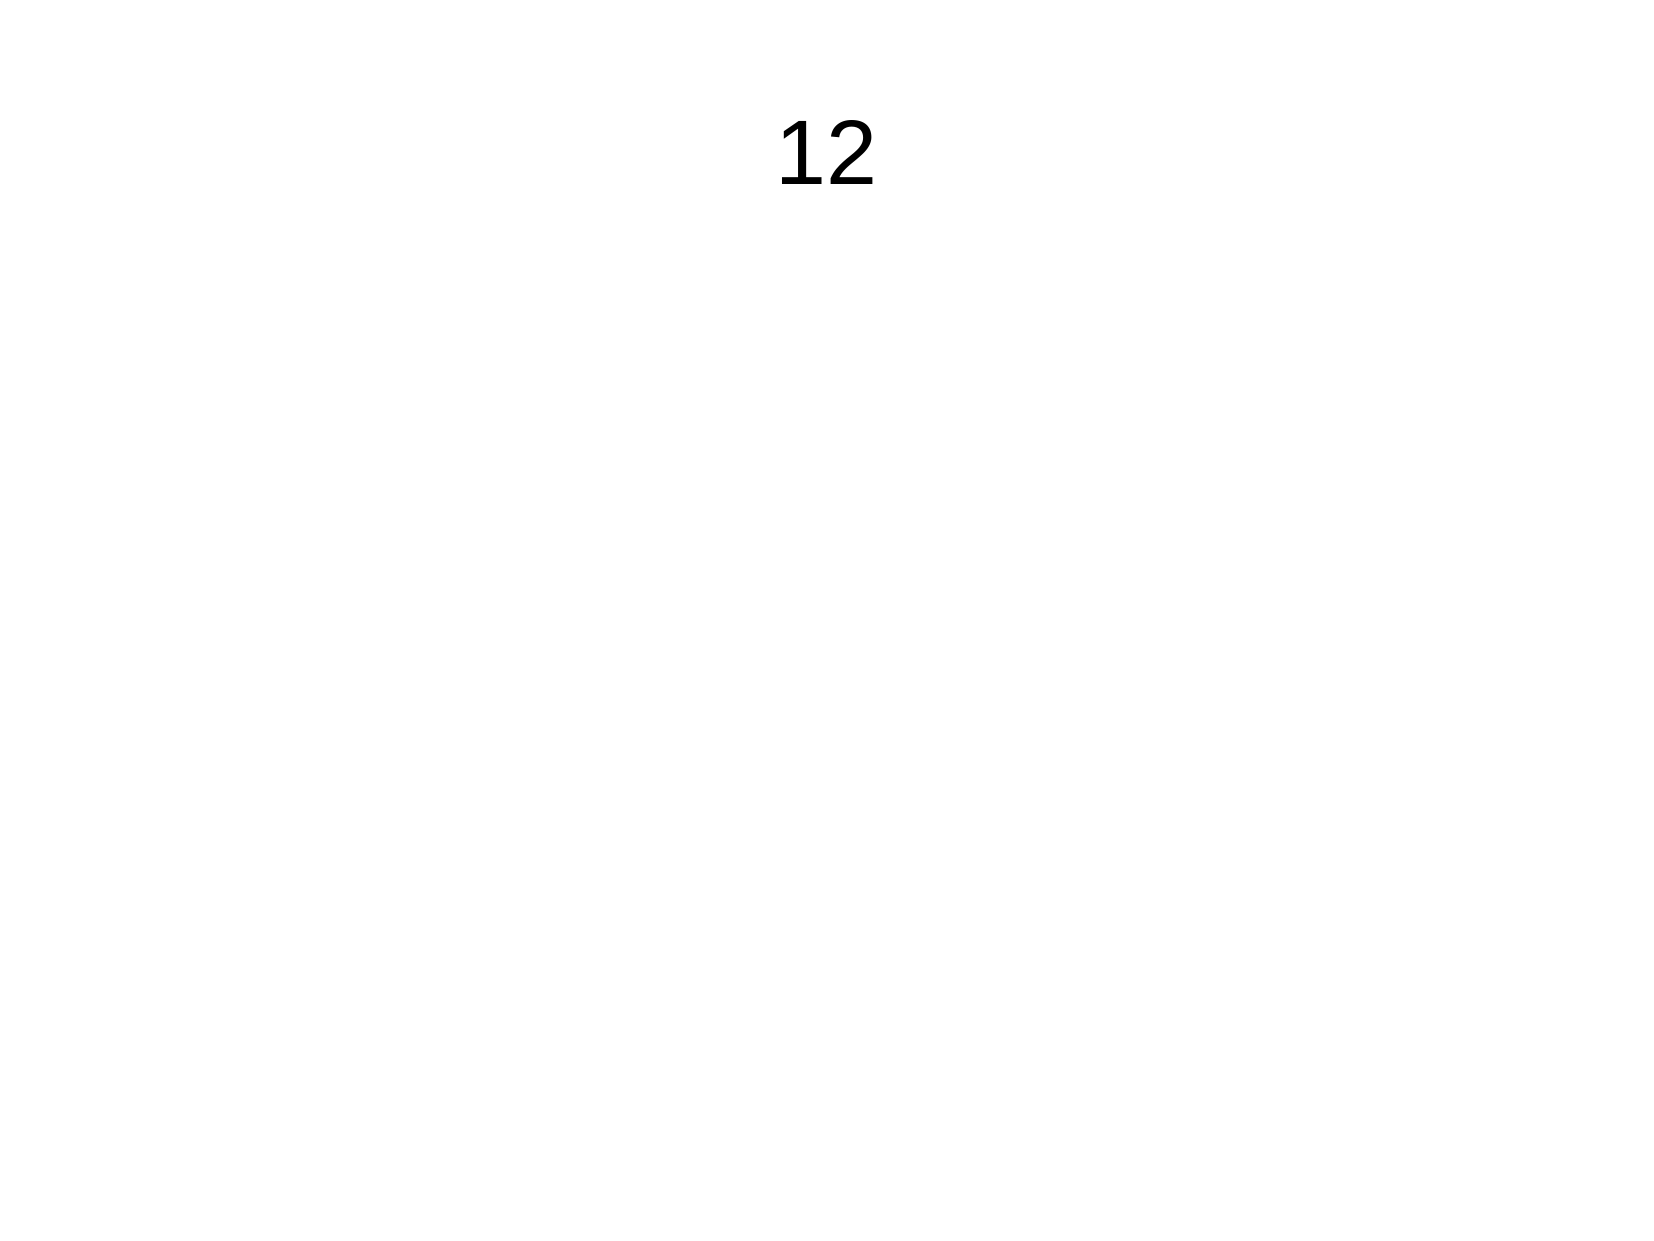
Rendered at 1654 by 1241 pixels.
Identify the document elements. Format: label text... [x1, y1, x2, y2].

title 12 [82, 56, 1571, 250]
